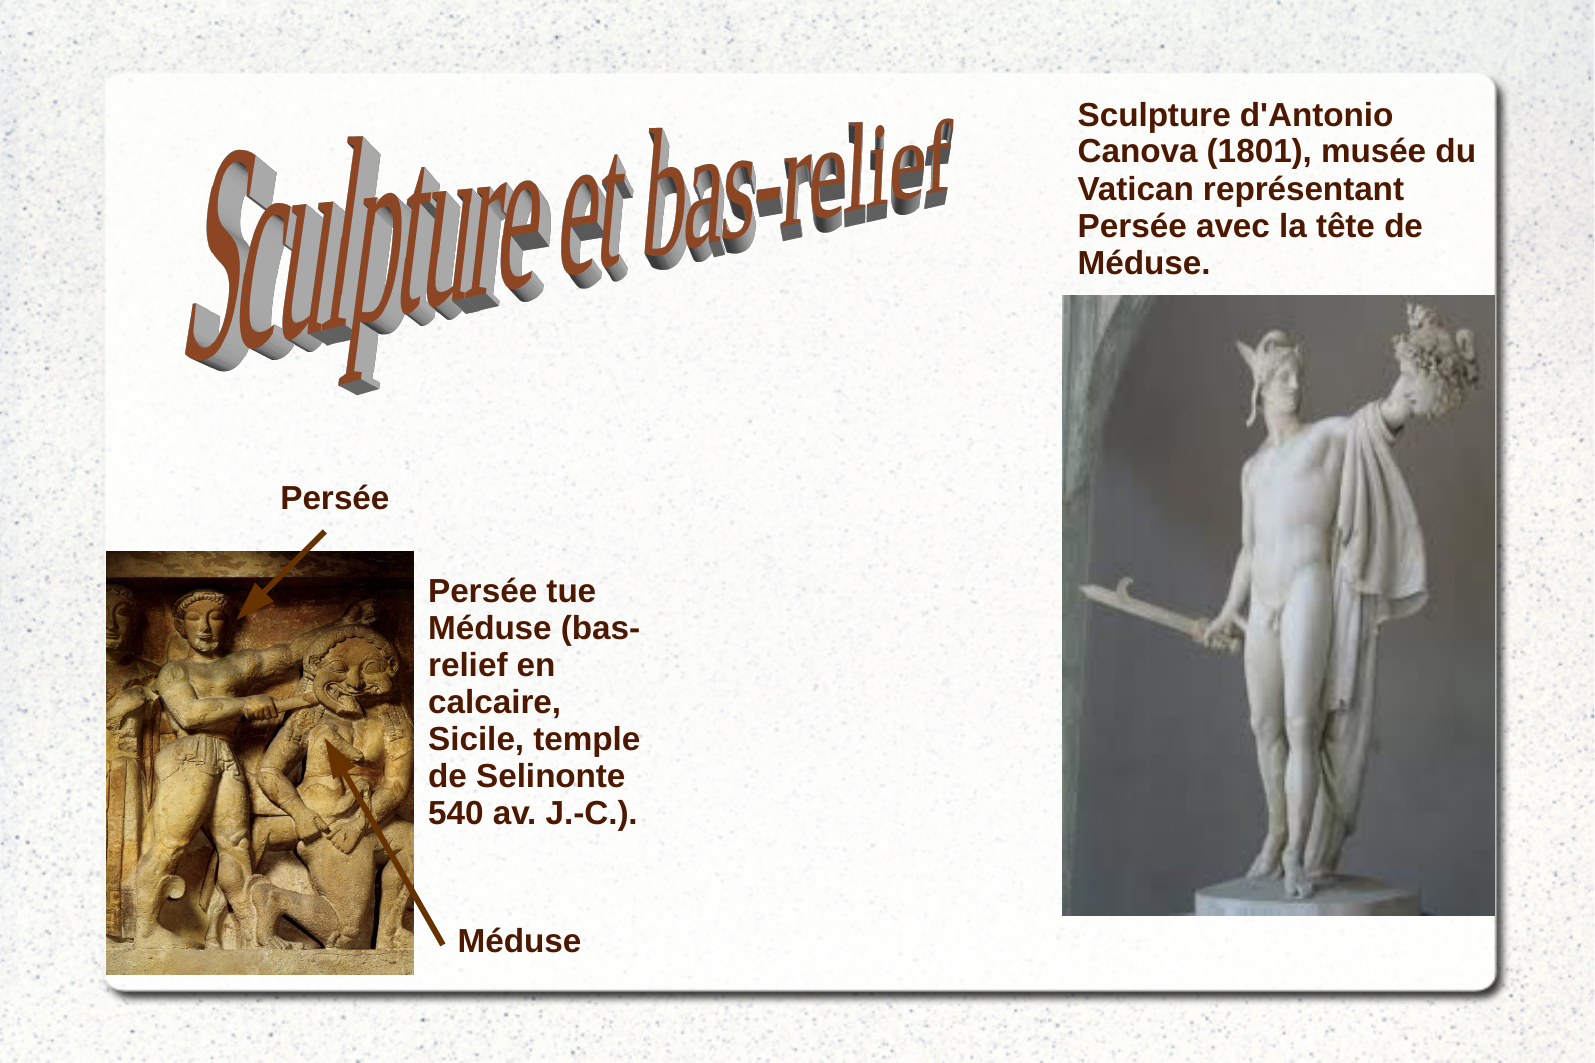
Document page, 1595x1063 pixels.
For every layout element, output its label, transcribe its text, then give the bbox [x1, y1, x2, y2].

text_box Sculpture d'Antonio Canova (1801), musée du Vatican représentant Persée avec la tête de Méduse. [1062, 88, 1492, 739]
picture [0, 0, 1595, 1063]
text_box Méduse [442, 915, 621, 969]
text_box Persée tue Méduse (bas-relief en calcaire, Sicile, temple de Selinonte 540 av. J.-C.). [413, 564, 680, 886]
text_box Persée [265, 472, 414, 532]
